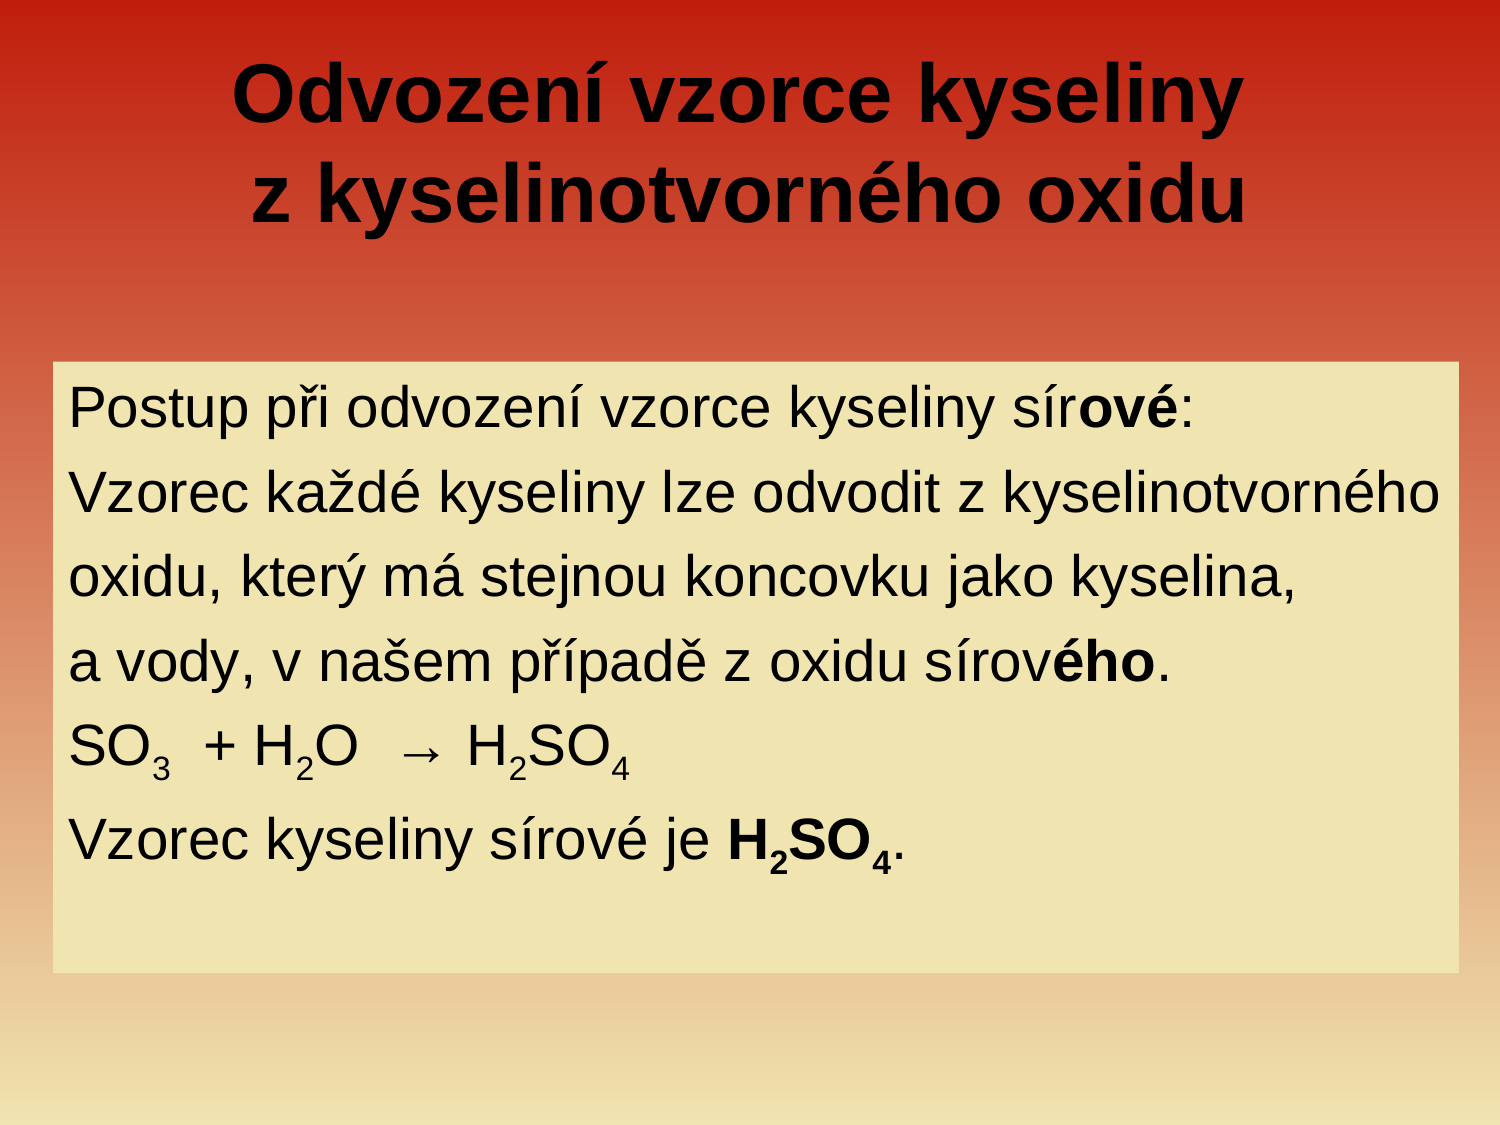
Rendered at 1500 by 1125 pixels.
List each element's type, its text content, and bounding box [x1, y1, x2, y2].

title Odvození vzorce kyseliny z kyselinotvorného oxidu [75, 31, 1426, 247]
list Postup při odvození vzorce kyseliny sírové: Vzorec každé kyseliny lze odvodit z kyselinotvorného oxidu, který má stejnou koncovku jako kyselina, a vody, v našem případě z oxidu sírového. SO3 + H2O → H2SO4 Vzorec kyseliny sírové je H2SO4. [53, 361, 1459, 974]
